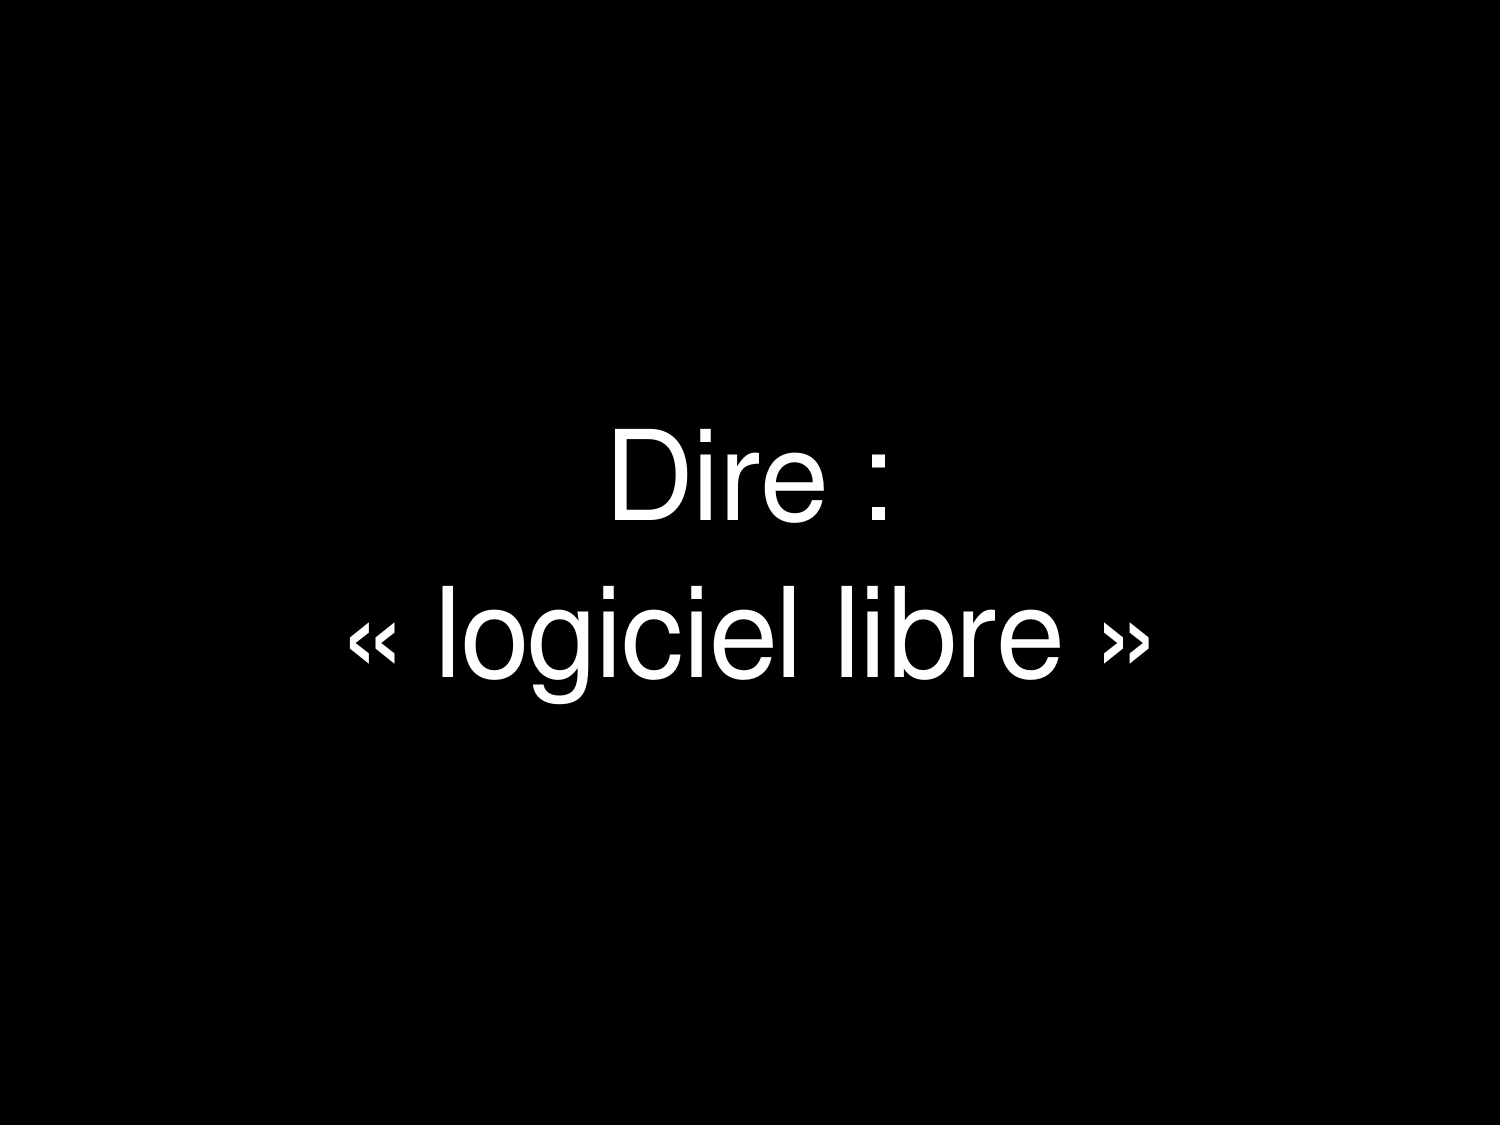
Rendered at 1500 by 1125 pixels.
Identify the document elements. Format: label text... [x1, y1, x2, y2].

text_box Dire : « logiciel libre » [208, 246, 1292, 879]
